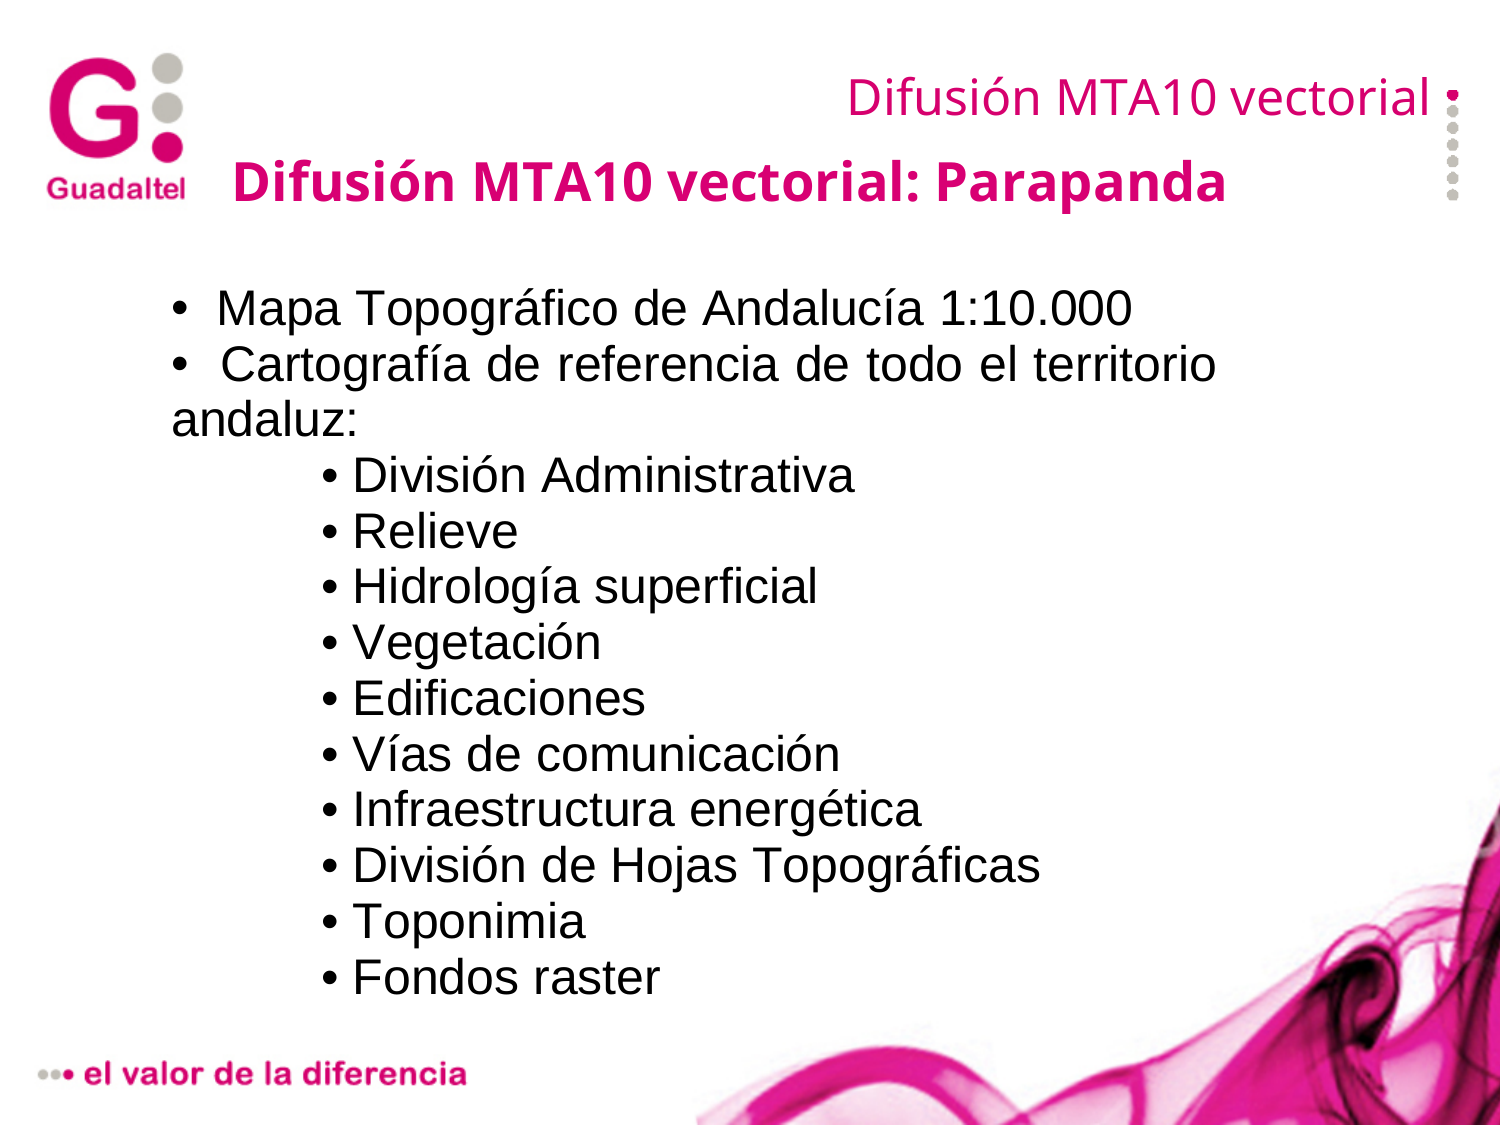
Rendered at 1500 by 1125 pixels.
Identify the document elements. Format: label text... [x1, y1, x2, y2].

text_box Difusión MTA10 vectorial [748, 54, 1447, 177]
picture [0, 0, 1500, 1125]
text_box Difusión MTA10 vectorial: Parapanda [216, 136, 1268, 272]
text_box Mapa Topográfico de Andalucía 1:10.000 Cartografía de referencia de todo el territorio andaluz: División Administrativa Relieve Hidrología superficial Vegetación Edificaciones Vías de comunicación Infraestructura energética División de Hojas Topográficas Toponimia Fondos raster [156, 272, 1338, 1013]
